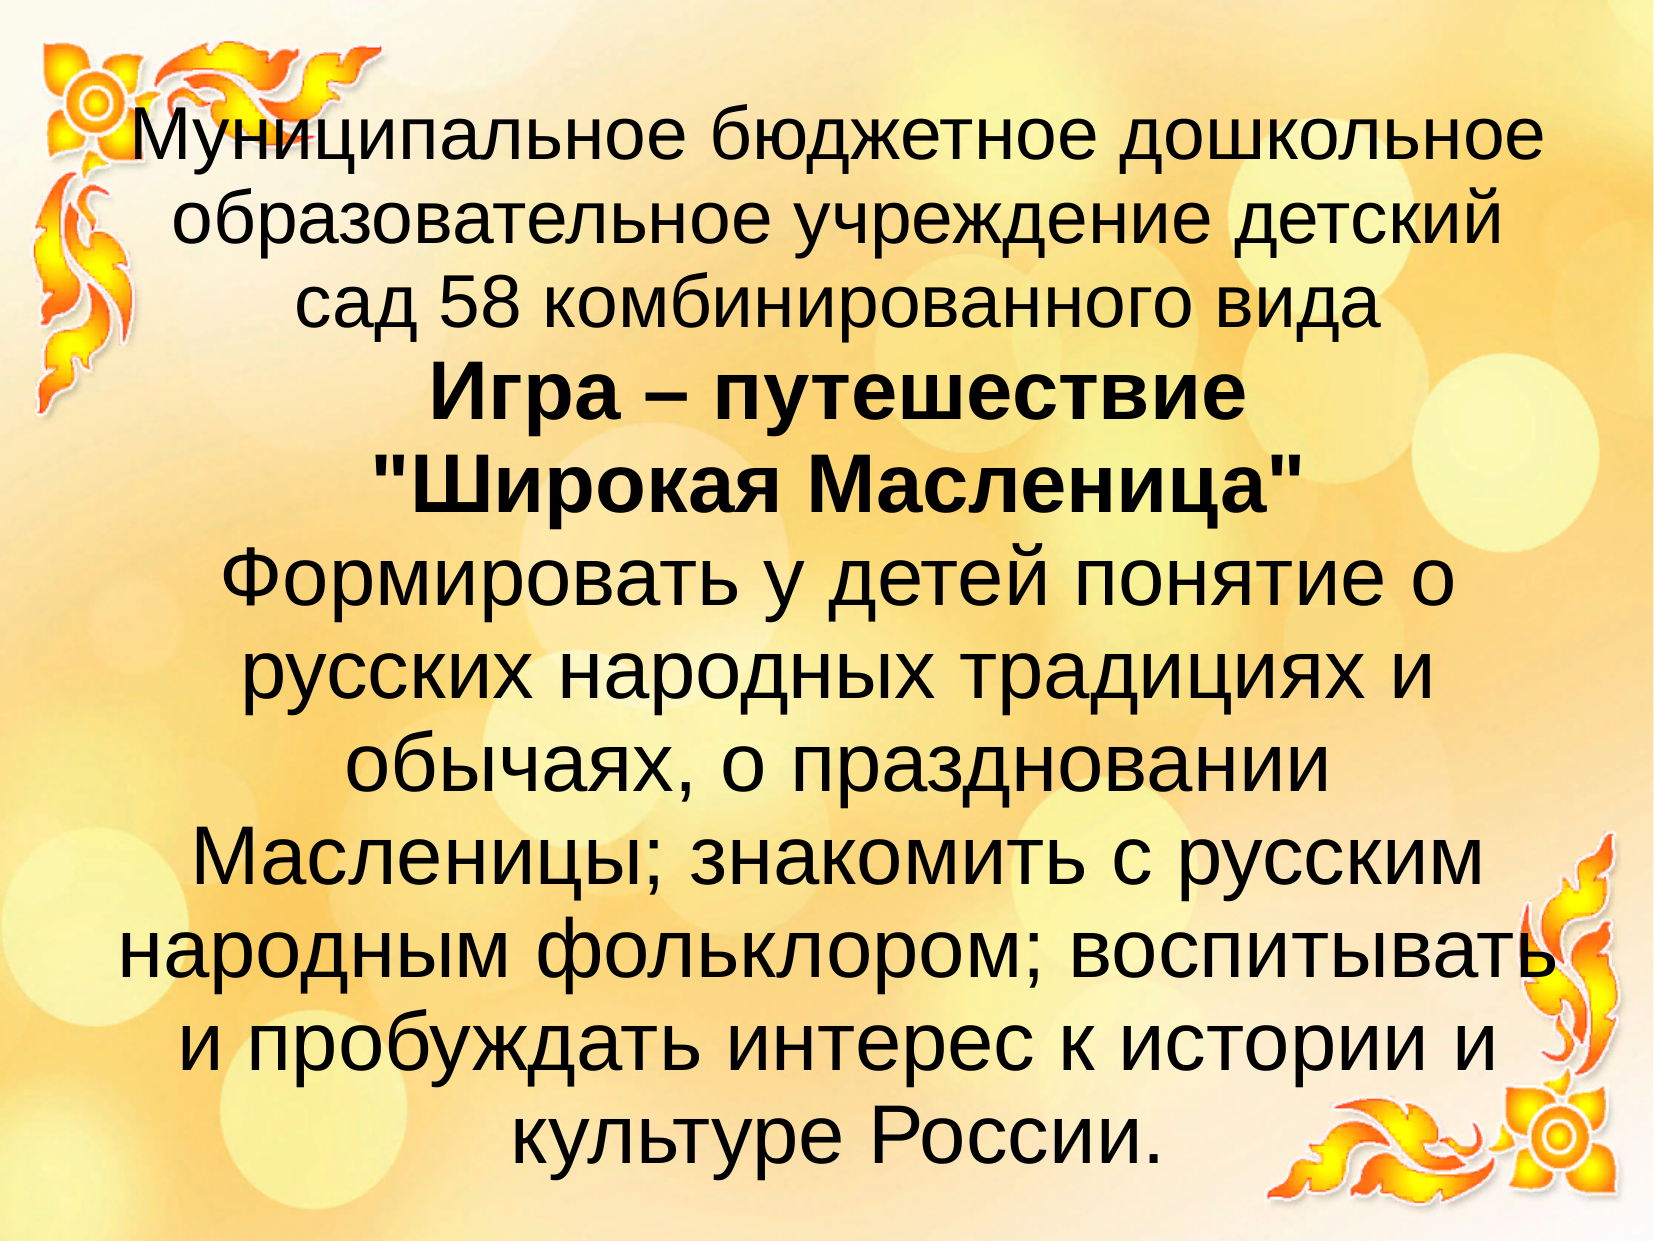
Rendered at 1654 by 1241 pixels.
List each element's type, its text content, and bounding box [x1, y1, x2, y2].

title Муниципальное бюджетное дошкольное образовательное учреждение детский сад 58 комбинированного вида Игра – путешествие "Широкая Масленица" Формировать у детей понятие о русских народных традициях и обычаях, о праздновании Масленицы; знакомить с русским народным фольклором; воспитывать и пробуждать интерес к истории и культуре России. [112, 0, 1565, 1182]
picture [0, 0, 1654, 1241]
